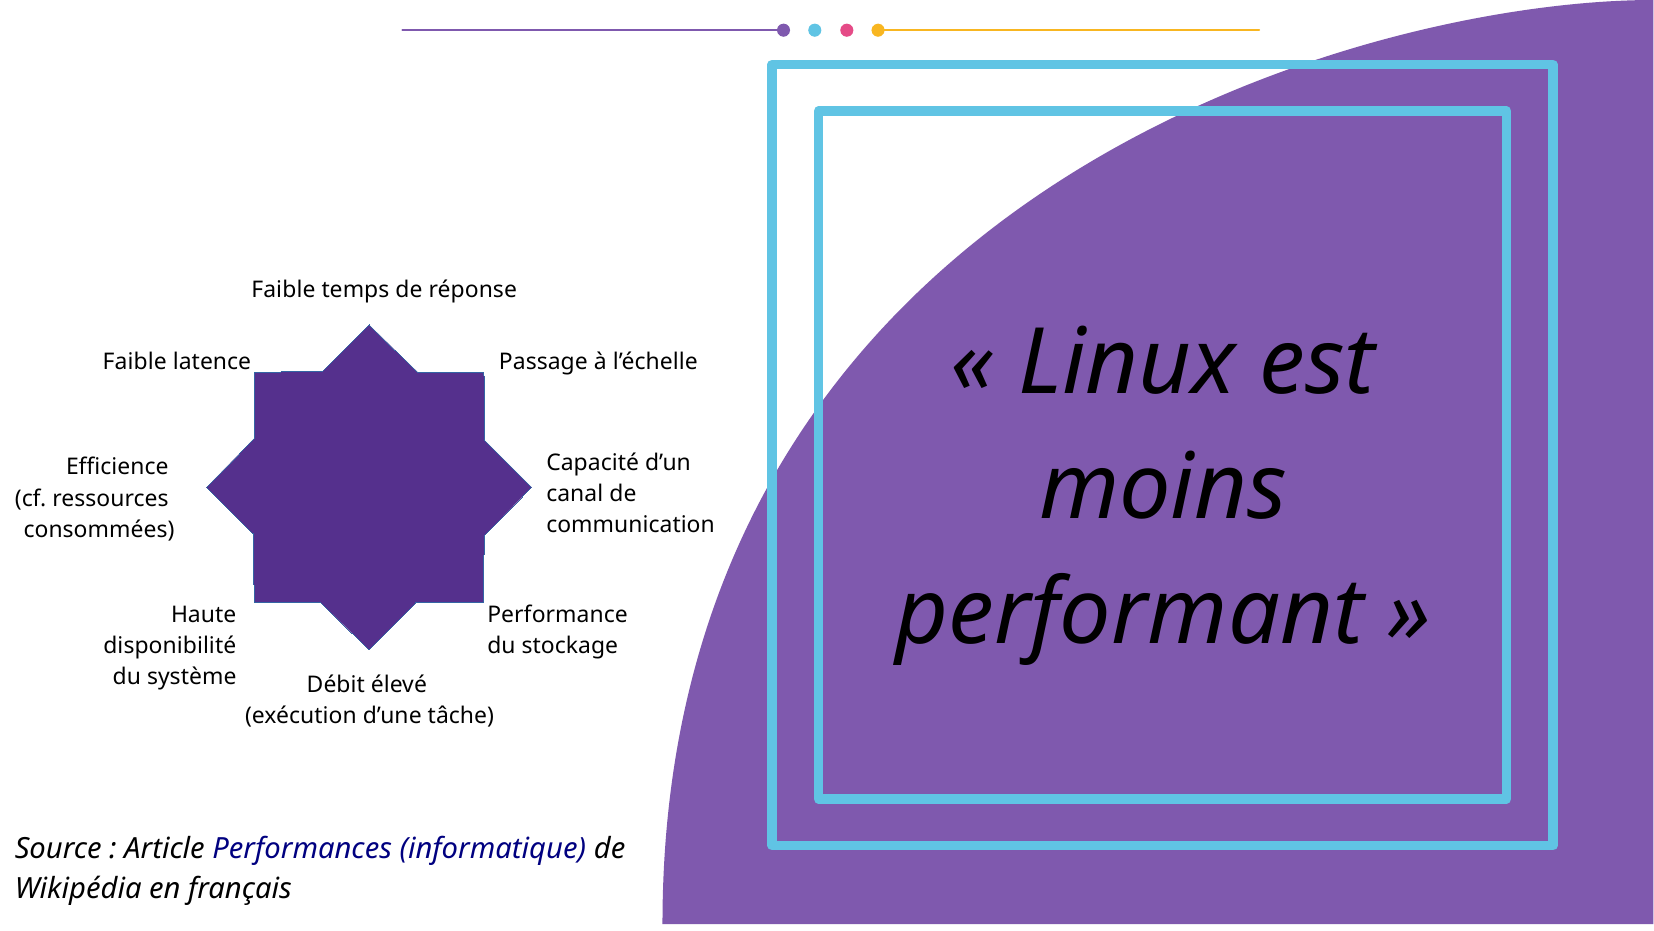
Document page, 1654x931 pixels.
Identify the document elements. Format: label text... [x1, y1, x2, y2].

title « Linux est moins performant » [820, 295, 1506, 671]
text_box Faible temps de réponse [236, 265, 532, 312]
text_box Passage à l’échelle [484, 337, 713, 384]
text_box [206, 324, 531, 650]
text_box Capacité d’un canal de communication [531, 438, 739, 547]
text_box Faible latence [87, 337, 266, 384]
text_box Source : Article Performances (informatique) de Wikipédia en français [0, 819, 680, 915]
text_box Efficience (cf. ressources consommées) [0, 442, 190, 552]
text_box Débit élevé (exécution d’une tâche) [230, 660, 509, 739]
text_box Haute disponibilité du système [88, 590, 266, 700]
text_box Performance du stockage [472, 590, 650, 668]
